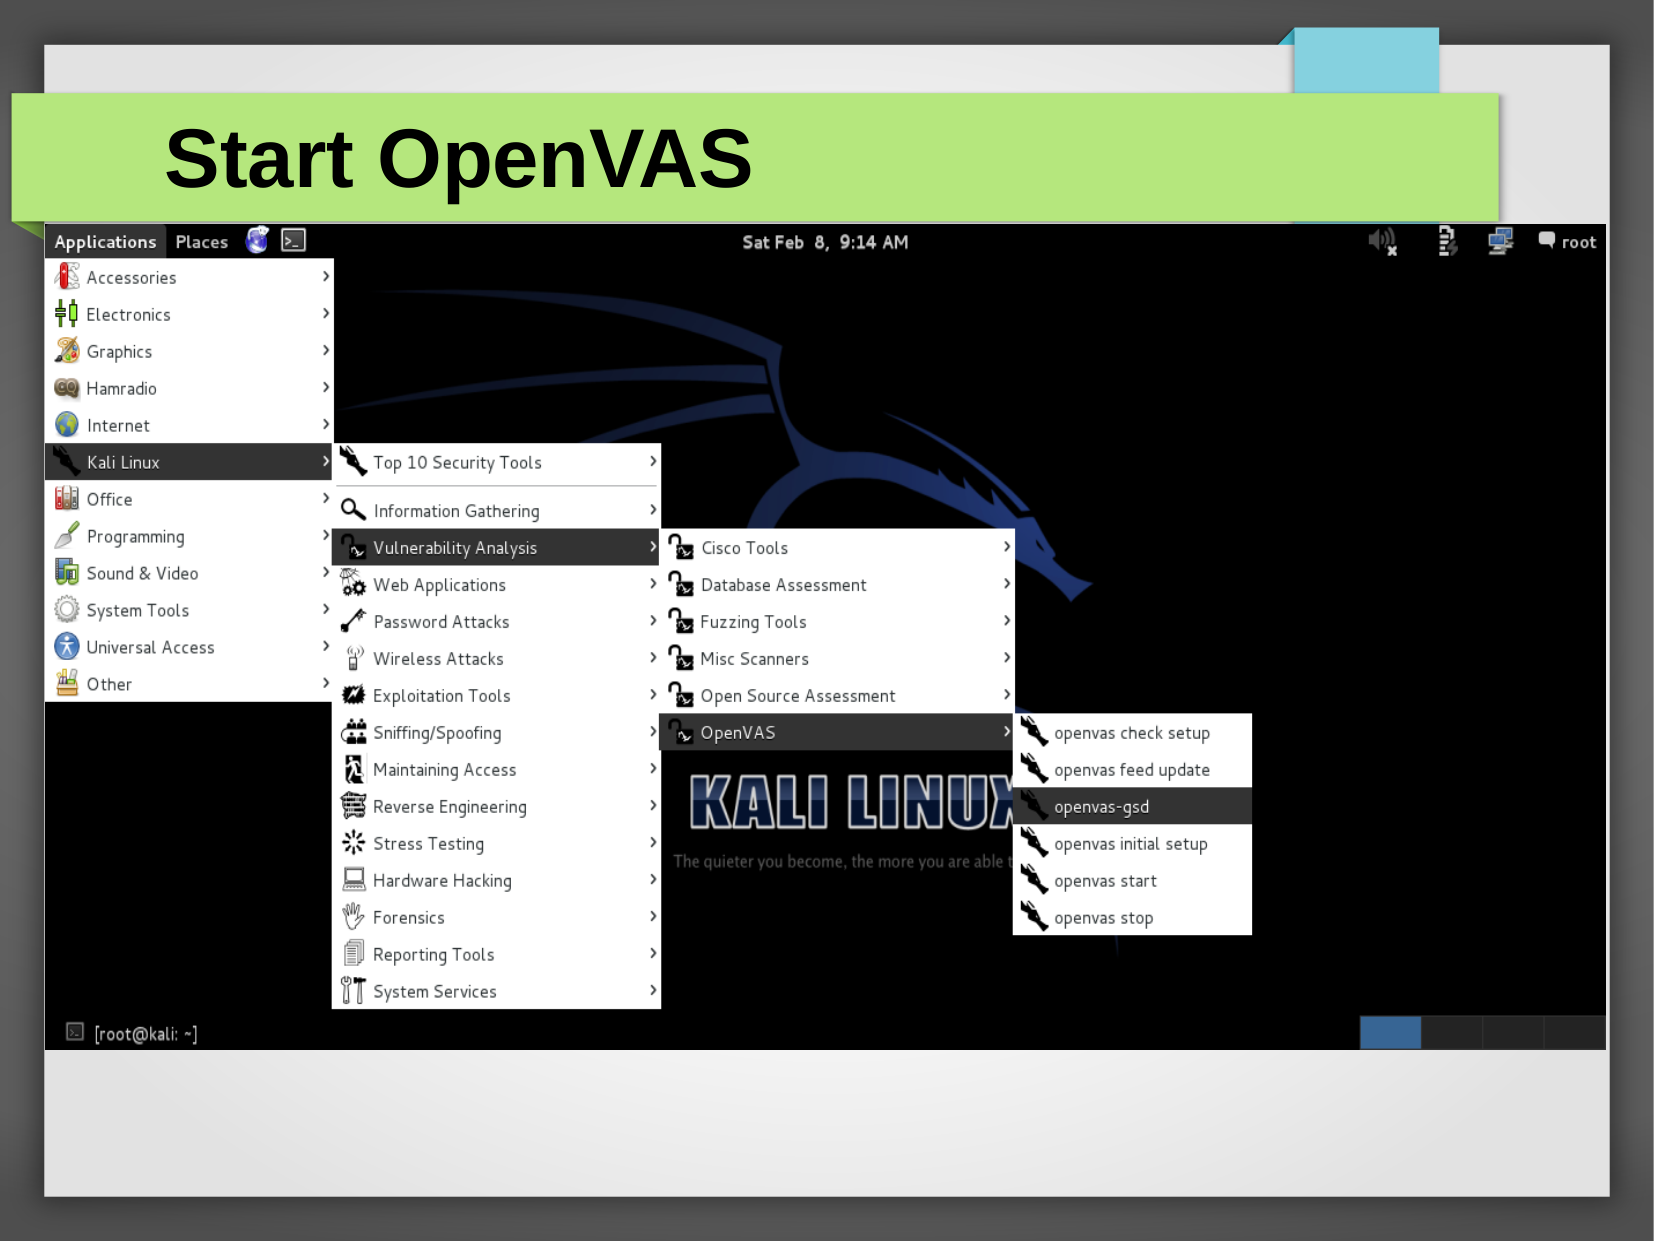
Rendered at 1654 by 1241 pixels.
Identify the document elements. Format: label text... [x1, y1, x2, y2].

picture [0, 0, 1654, 1241]
text_box Start OpenVAS [150, 105, 770, 213]
